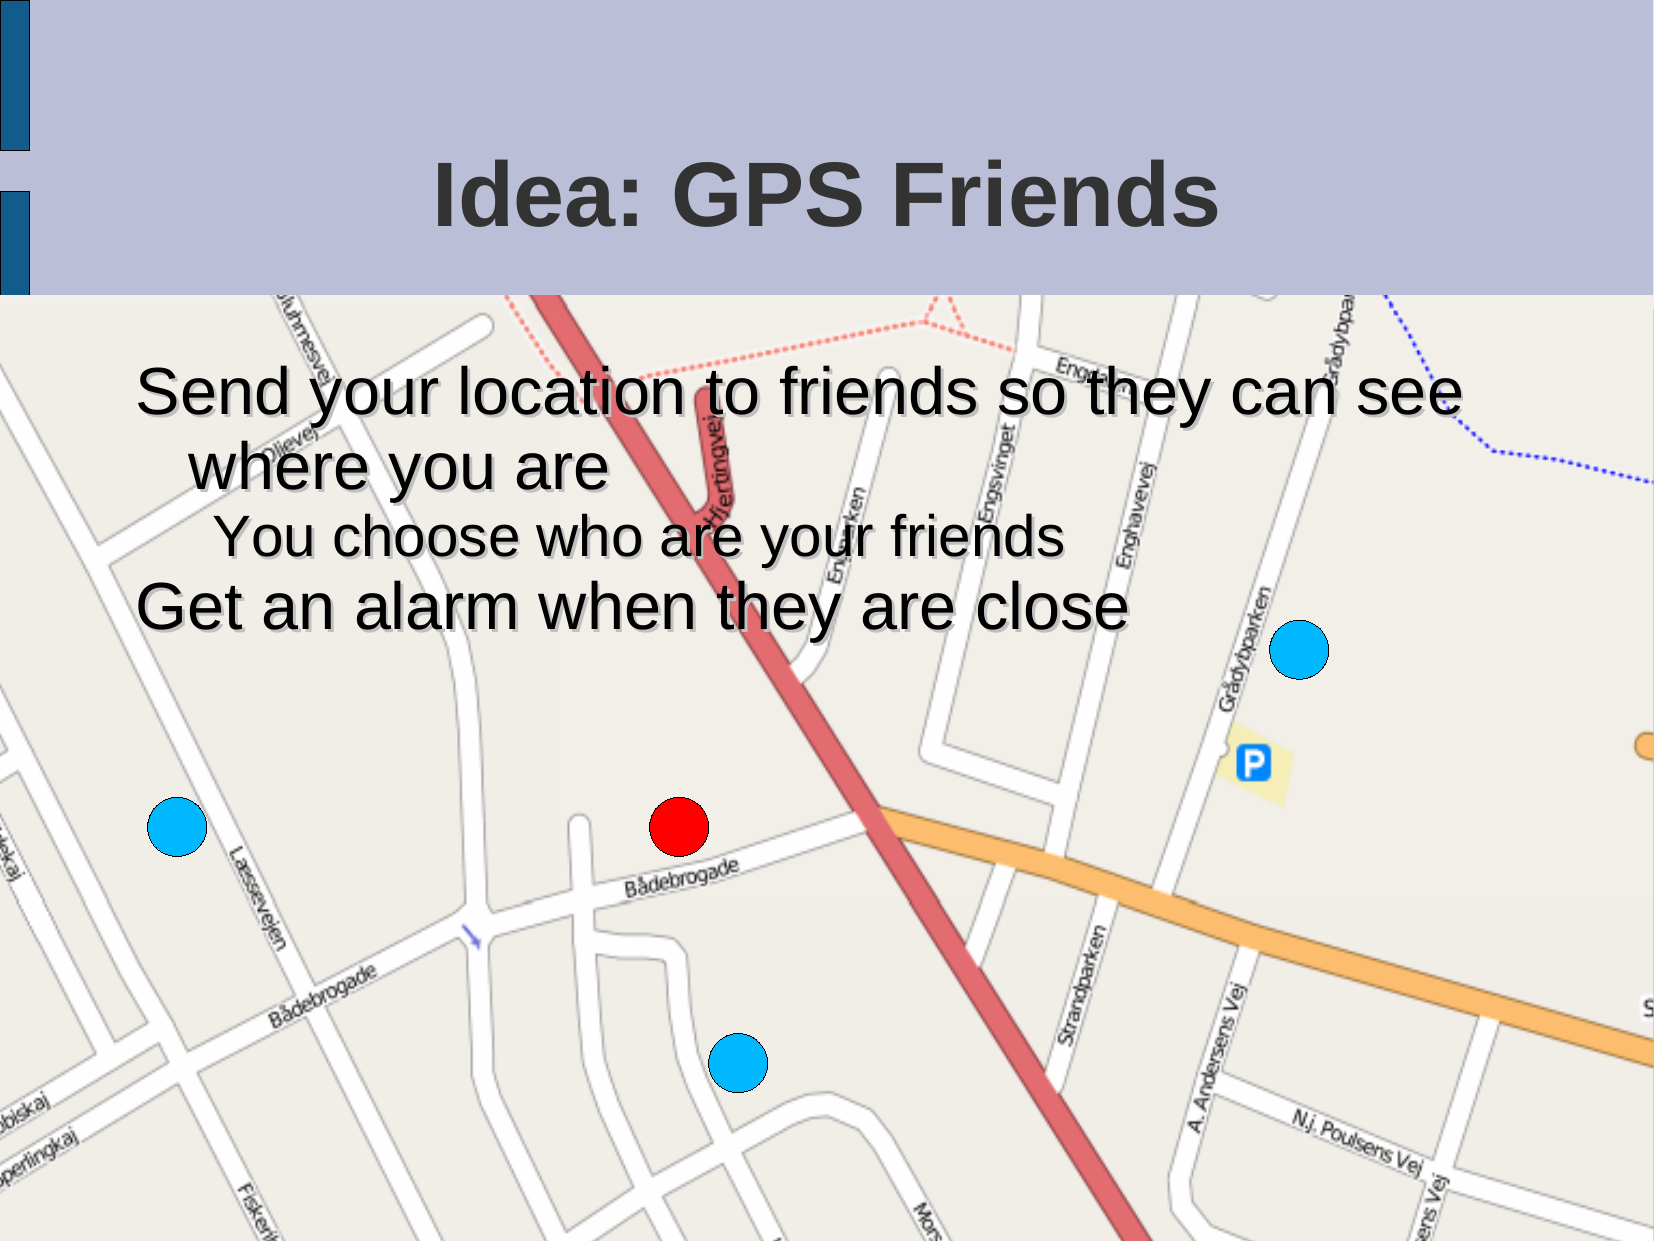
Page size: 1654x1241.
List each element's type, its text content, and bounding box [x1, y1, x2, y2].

title Idea: GPS Friends [121, 91, 1534, 299]
text_box [147, 797, 207, 857]
picture [0, 295, 1654, 1241]
text_box [649, 797, 709, 857]
list Send your location to friends so they can see where you are You choose who are your friends Get an alarm when they are close [118, 354, 1531, 1136]
text_box [708, 1033, 768, 1093]
text_box [1269, 620, 1329, 680]
